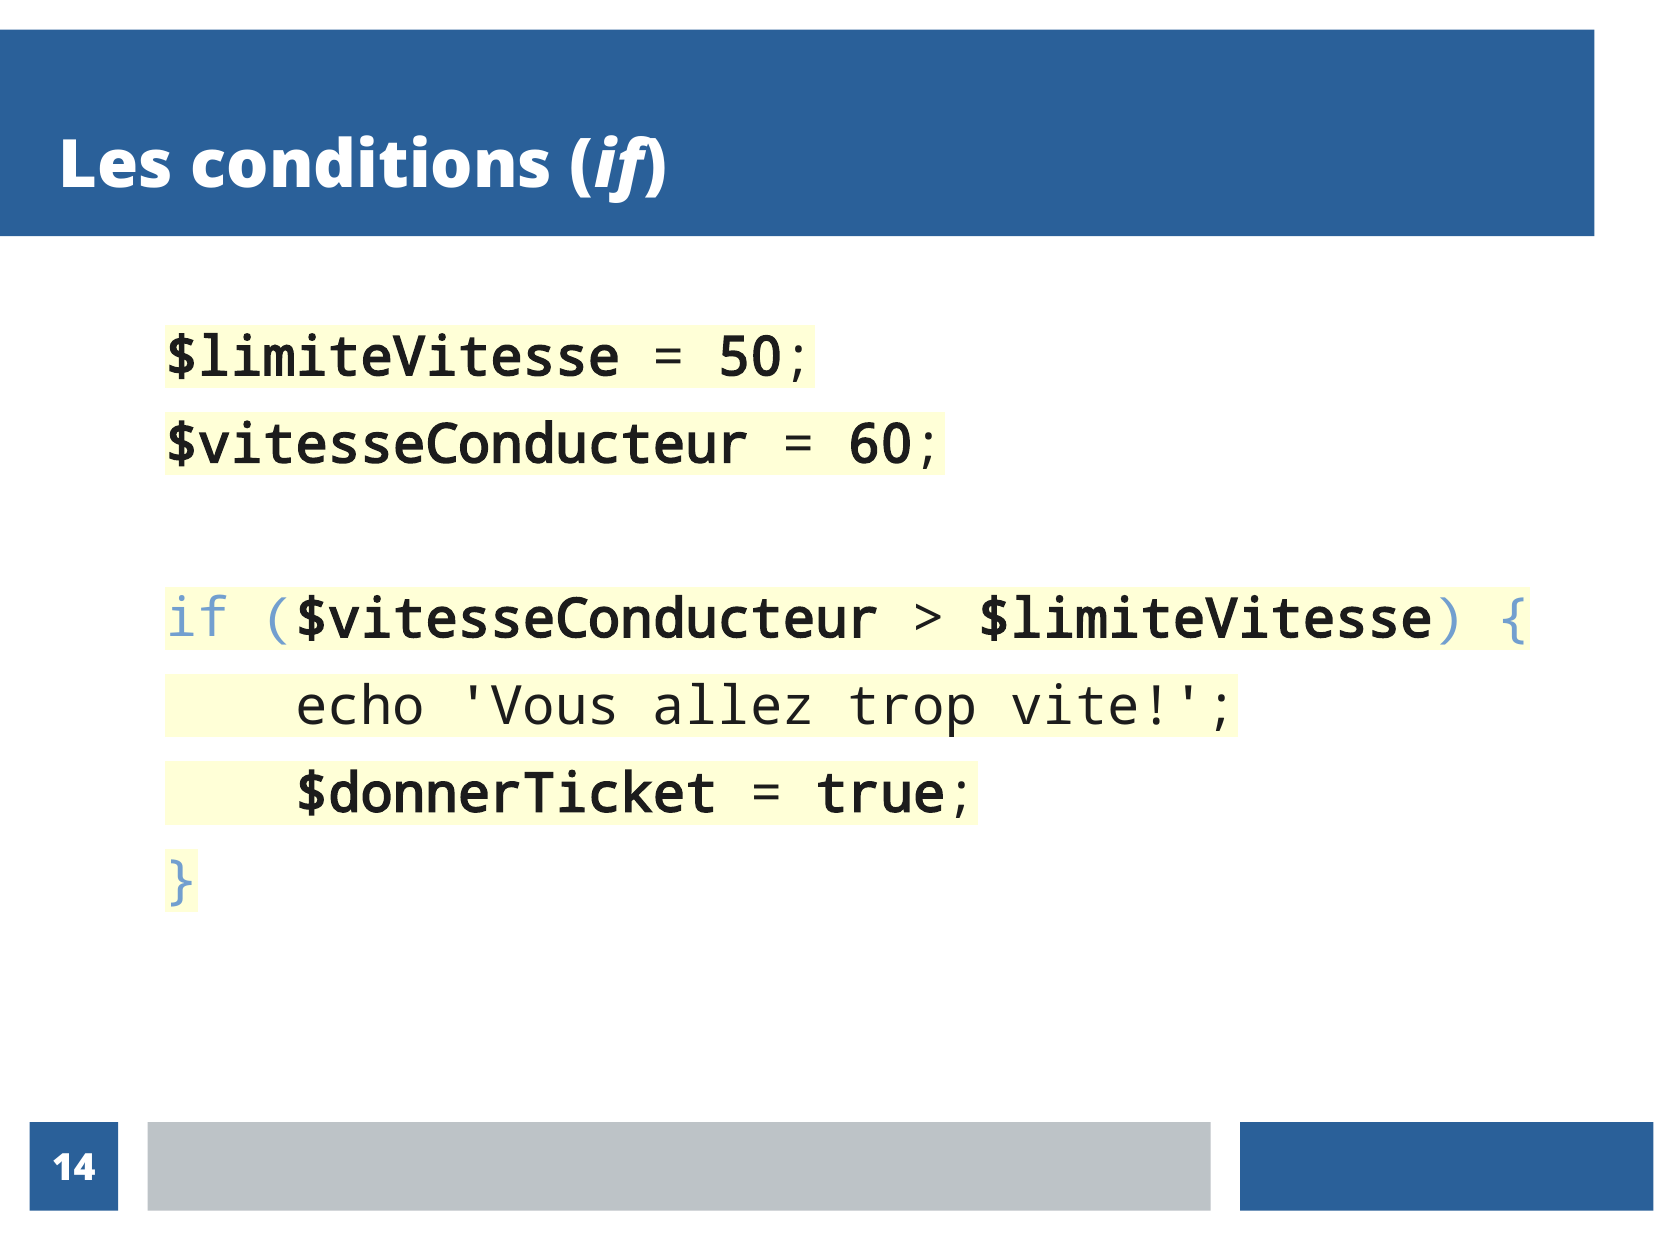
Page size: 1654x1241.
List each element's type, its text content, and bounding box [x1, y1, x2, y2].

list $limiteVitesse = 50; $vitesseConducteur = 60; if ($vitesseConducteur > $limiteVitesse) { echo 'Vous allez trop vite!'; $donnerTicket = true; } [165, 324, 1548, 1093]
title Les conditions (if) [59, 59, 1595, 207]
